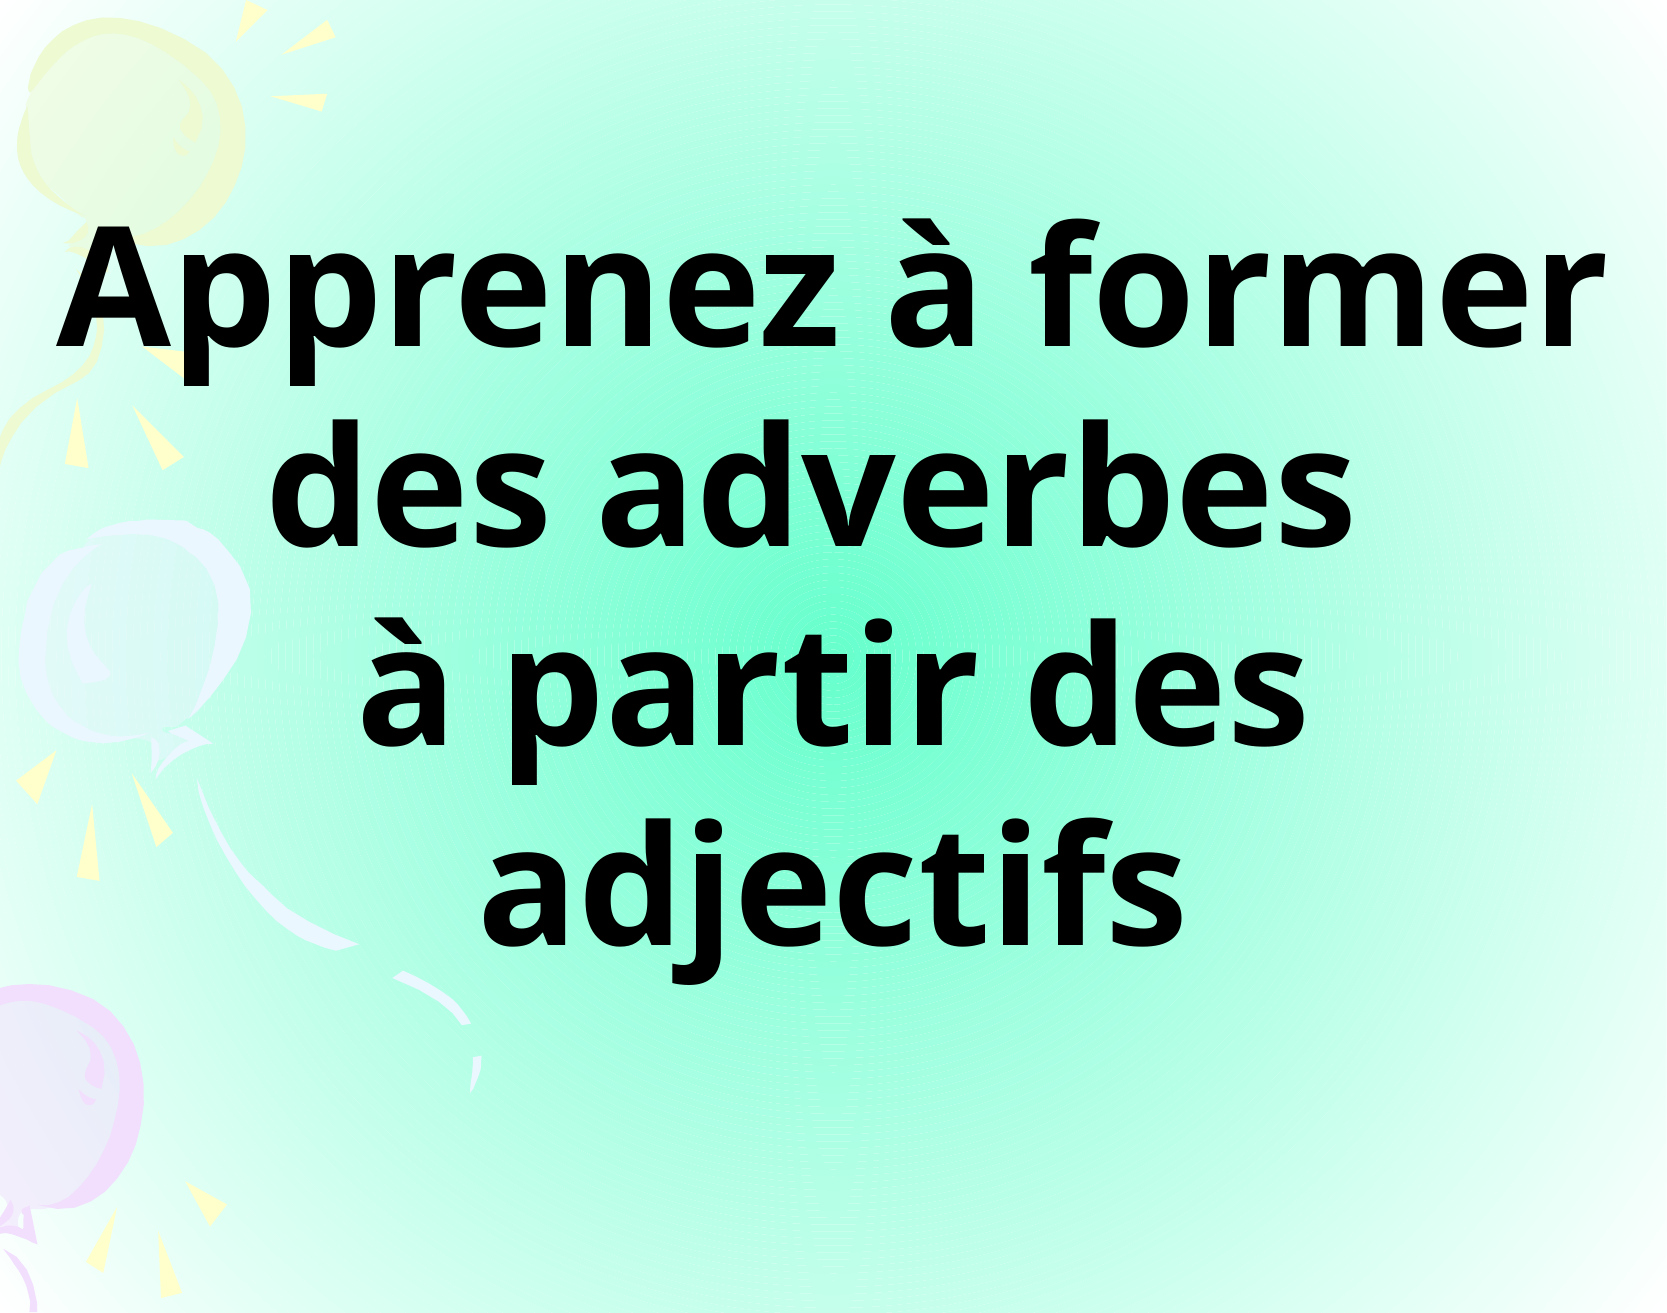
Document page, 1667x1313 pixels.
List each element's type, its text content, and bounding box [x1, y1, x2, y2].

text_box Apprenez à former des adverbes à partir des adjectifs [0, 171, 1667, 987]
